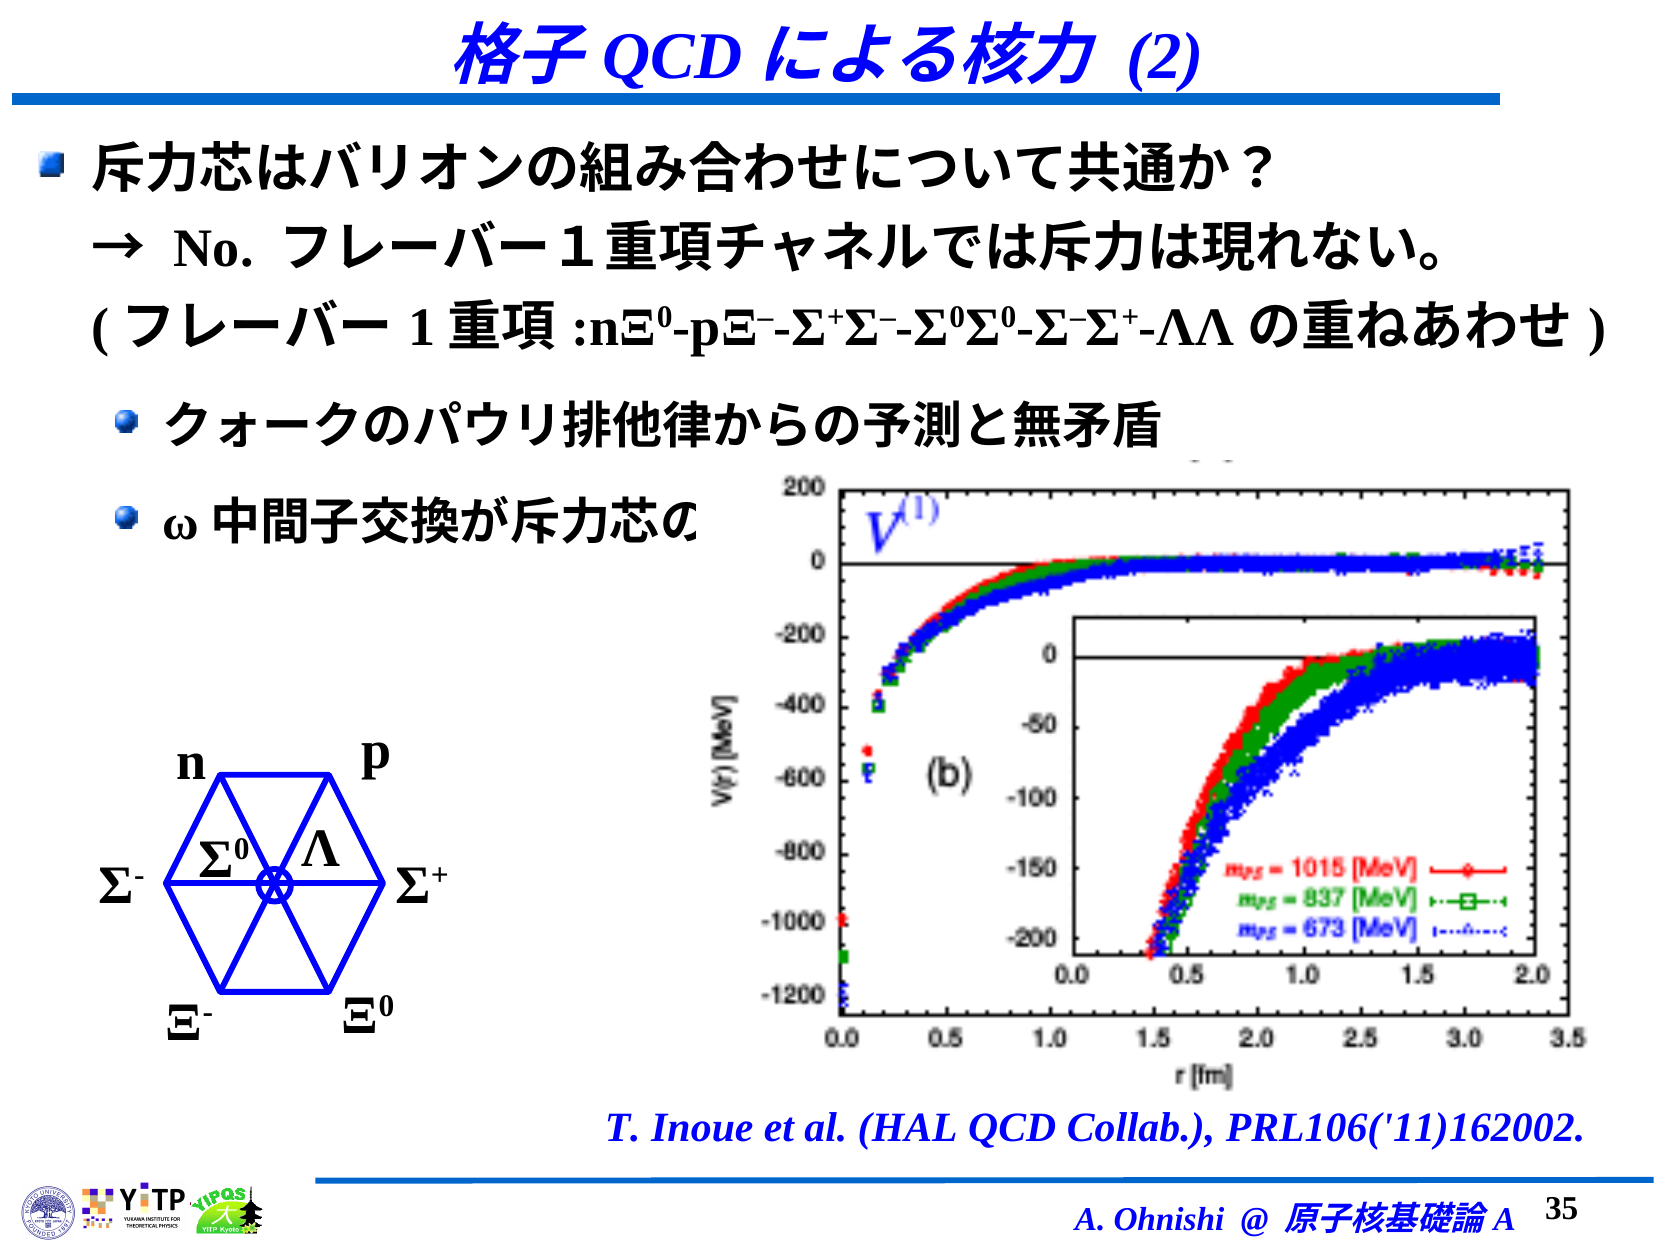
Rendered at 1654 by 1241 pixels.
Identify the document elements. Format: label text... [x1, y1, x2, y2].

text_box Λ [301, 818, 341, 880]
text_box Σ+ [395, 855, 449, 917]
text_box Σ0 [198, 829, 250, 891]
picture [696, 460, 1608, 1104]
text_box T. Inoue et al. (HAL QCD Collab.), PRL106('11)162002. [604, 1104, 1621, 1151]
picture [20, 1185, 76, 1241]
text_box Ξ- [165, 991, 214, 1054]
text_box Σ- [98, 855, 145, 917]
text_box n [176, 731, 208, 793]
text_box p [361, 720, 392, 782]
title 格子QCDによる核力 (2) [0, 0, 1654, 99]
picture [77, 1179, 263, 1234]
list 斥力芯はバリオンの組み合わせについて共通か？ → No. フレーバー１重項チャネルでは斥力は現れない。 (フレーバー1重項:nΞ0-pΞ–-Σ+Σ–-Σ0Σ0-Σ–Σ+-ΛΛの重ねあわせ) クォークのパウリ排他律からの予測と無矛盾 ω中間子交換が斥力芯の主要な起源ではない。 [20, 124, 1621, 1137]
text_box Ξ0 [341, 985, 395, 1047]
